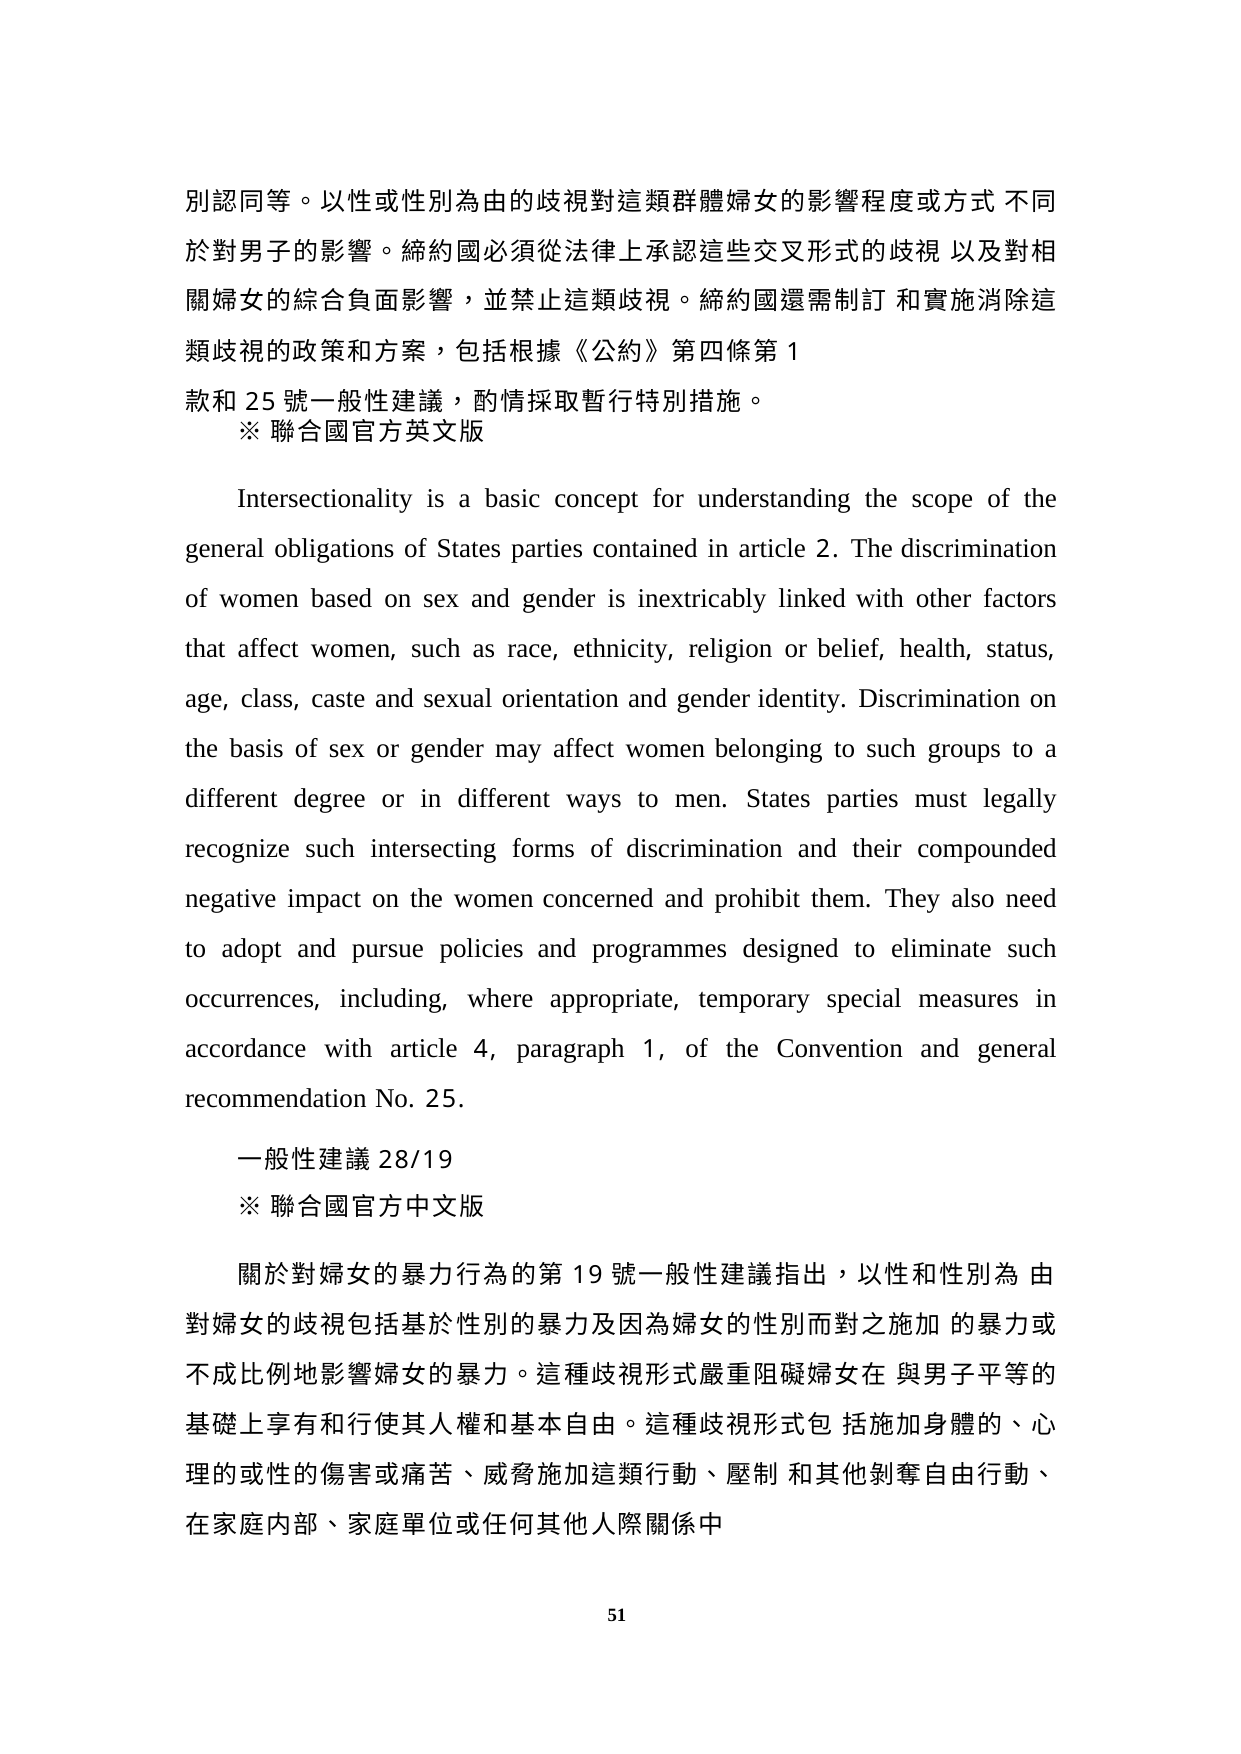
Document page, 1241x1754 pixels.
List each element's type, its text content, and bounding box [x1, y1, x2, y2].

text_box 別認同等。以性或性別為由的歧視對這類群體婦女的影響程度或方式 不同於對男子的影響。締約國必須從法律上承認這些交叉形式的歧視 以及對相關婦女的綜合負面影響，並禁止這類歧視。締約國還需制訂 和實施消除這類歧視的政策和方案，包括根據《公約》第四條第1 款和25號一般性建議，酌情採取暫行特別措施。 ※聯合國官方英文版 Intersectionality is a basic concept for understanding the scope of the general obligations of States parties contained in article 2. The discrimination of women based on sex and gender is inextricably linked with other factors that affect women, such as race, ethnicity, religion or belief, health, status, age, class, caste and sexual orientation and gender identity. Discrimination on the basis of sex or gender may affect women belonging to such groups to a different degree or in different ways to men. States parties must legally recognize such intersecting forms of discrimination and their compounded negative impact on the women concerned and prohibit them. They also need to adopt and pursue policies and programmes designed to eliminate such occurrences, including, where appropriate, temporary special measures in accordance with article 4, paragraph 1, of the Convention and general recommendation No. 25. 一般性建議28/19 ※聯合國官方中文版 關於對婦女的暴力行為的第19號一般性建議指出，以性和性別為 由對婦女的歧視包括基於性別的暴力及因為婦女的性別而對之施加 的暴力或不成比例地影響婦女的暴力。這種歧視形式嚴重阻礙婦女在 與男子平等的基礎上享有和行使其人權和基本自由。這種歧視形式包 括施加身體的、心理的或性的傷害或痛苦、威脅施加這類行動、壓制 和其他剝奪自由行動、在家庭内部、家庭單位或任何其他人際關係中 [185, 165, 1059, 1548]
text_box 51 [608, 1603, 633, 1623]
